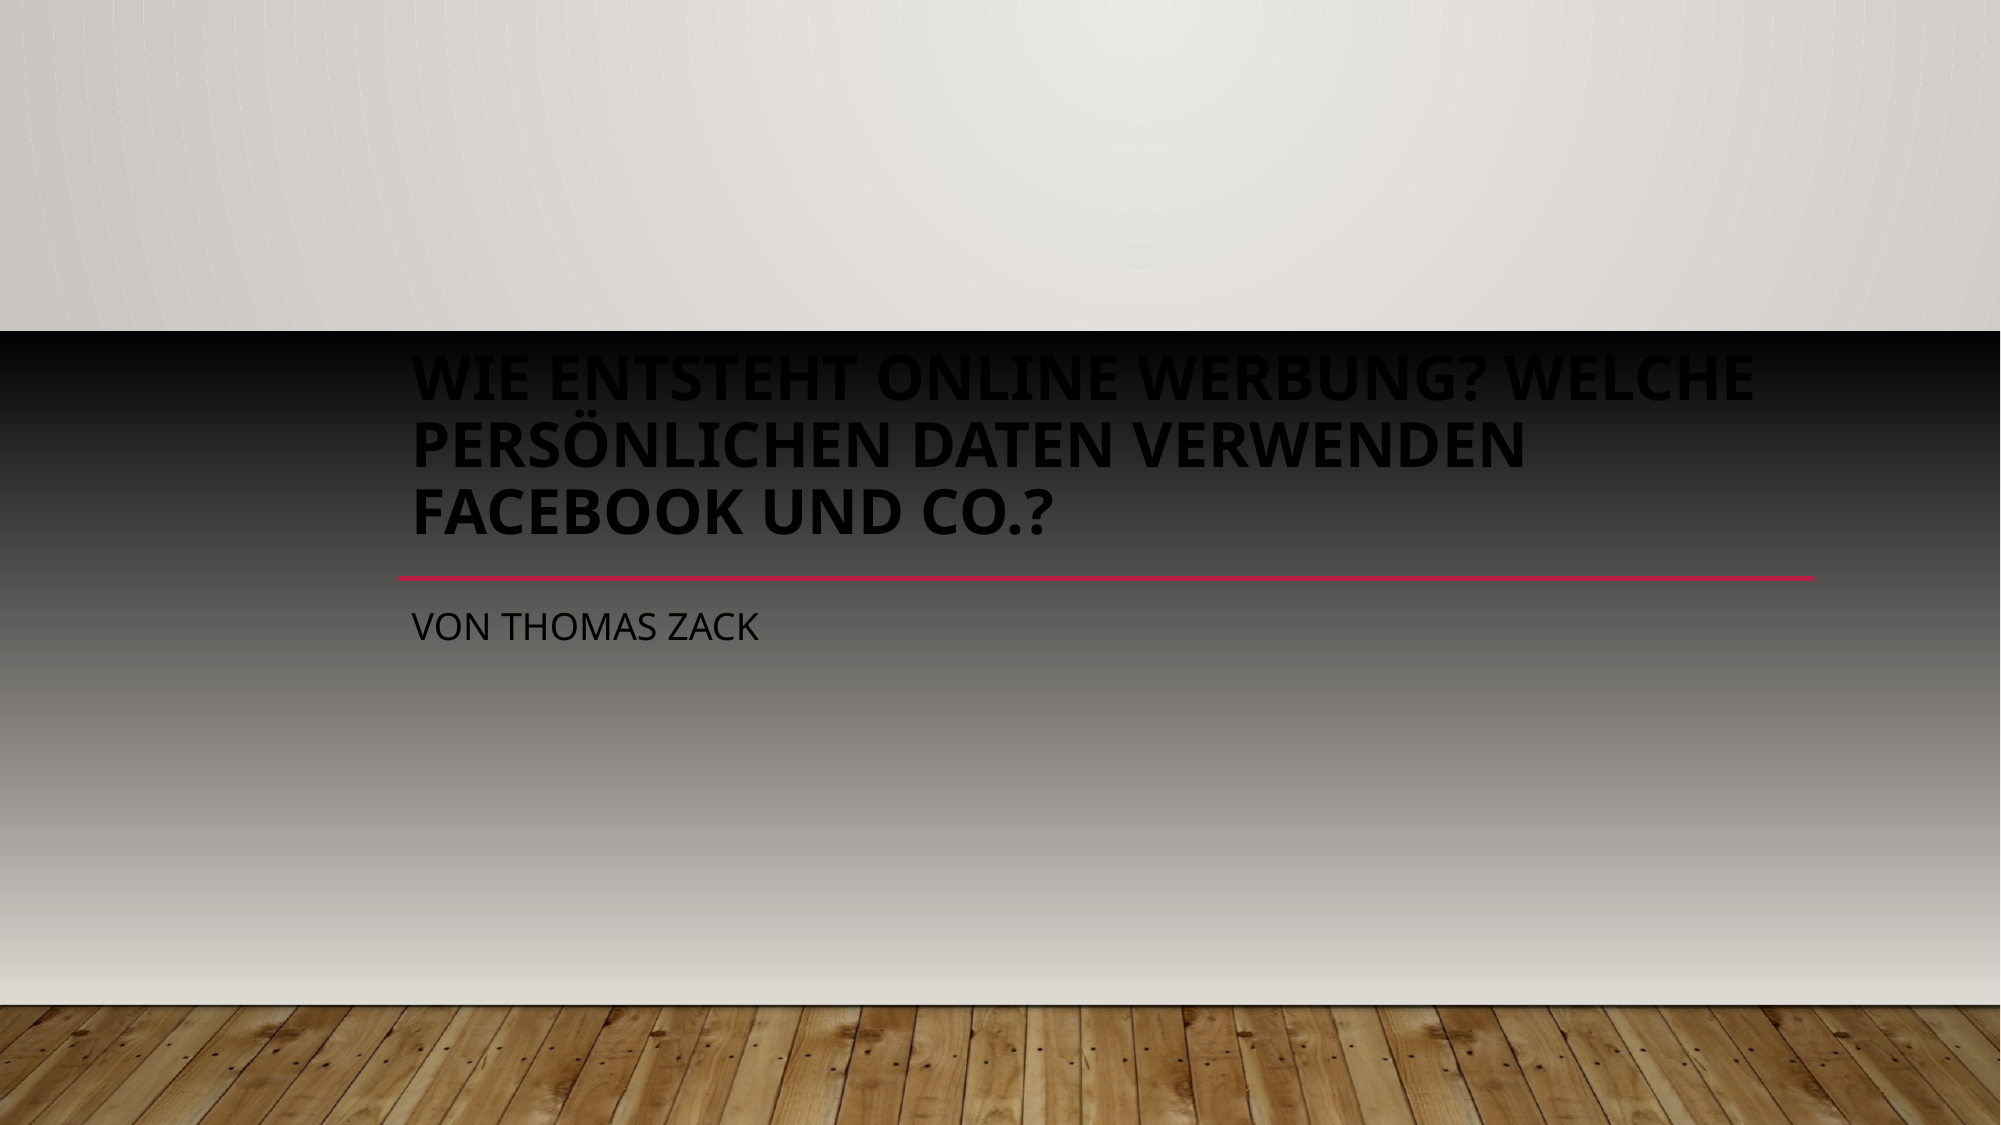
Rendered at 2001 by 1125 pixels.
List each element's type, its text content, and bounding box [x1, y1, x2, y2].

subtitle Von Thomas Zack [396, 579, 1814, 740]
title Wie entsteht Online Werbung? Welche persönlichen Daten verwenden Facebook und Co.? [396, 131, 1814, 549]
